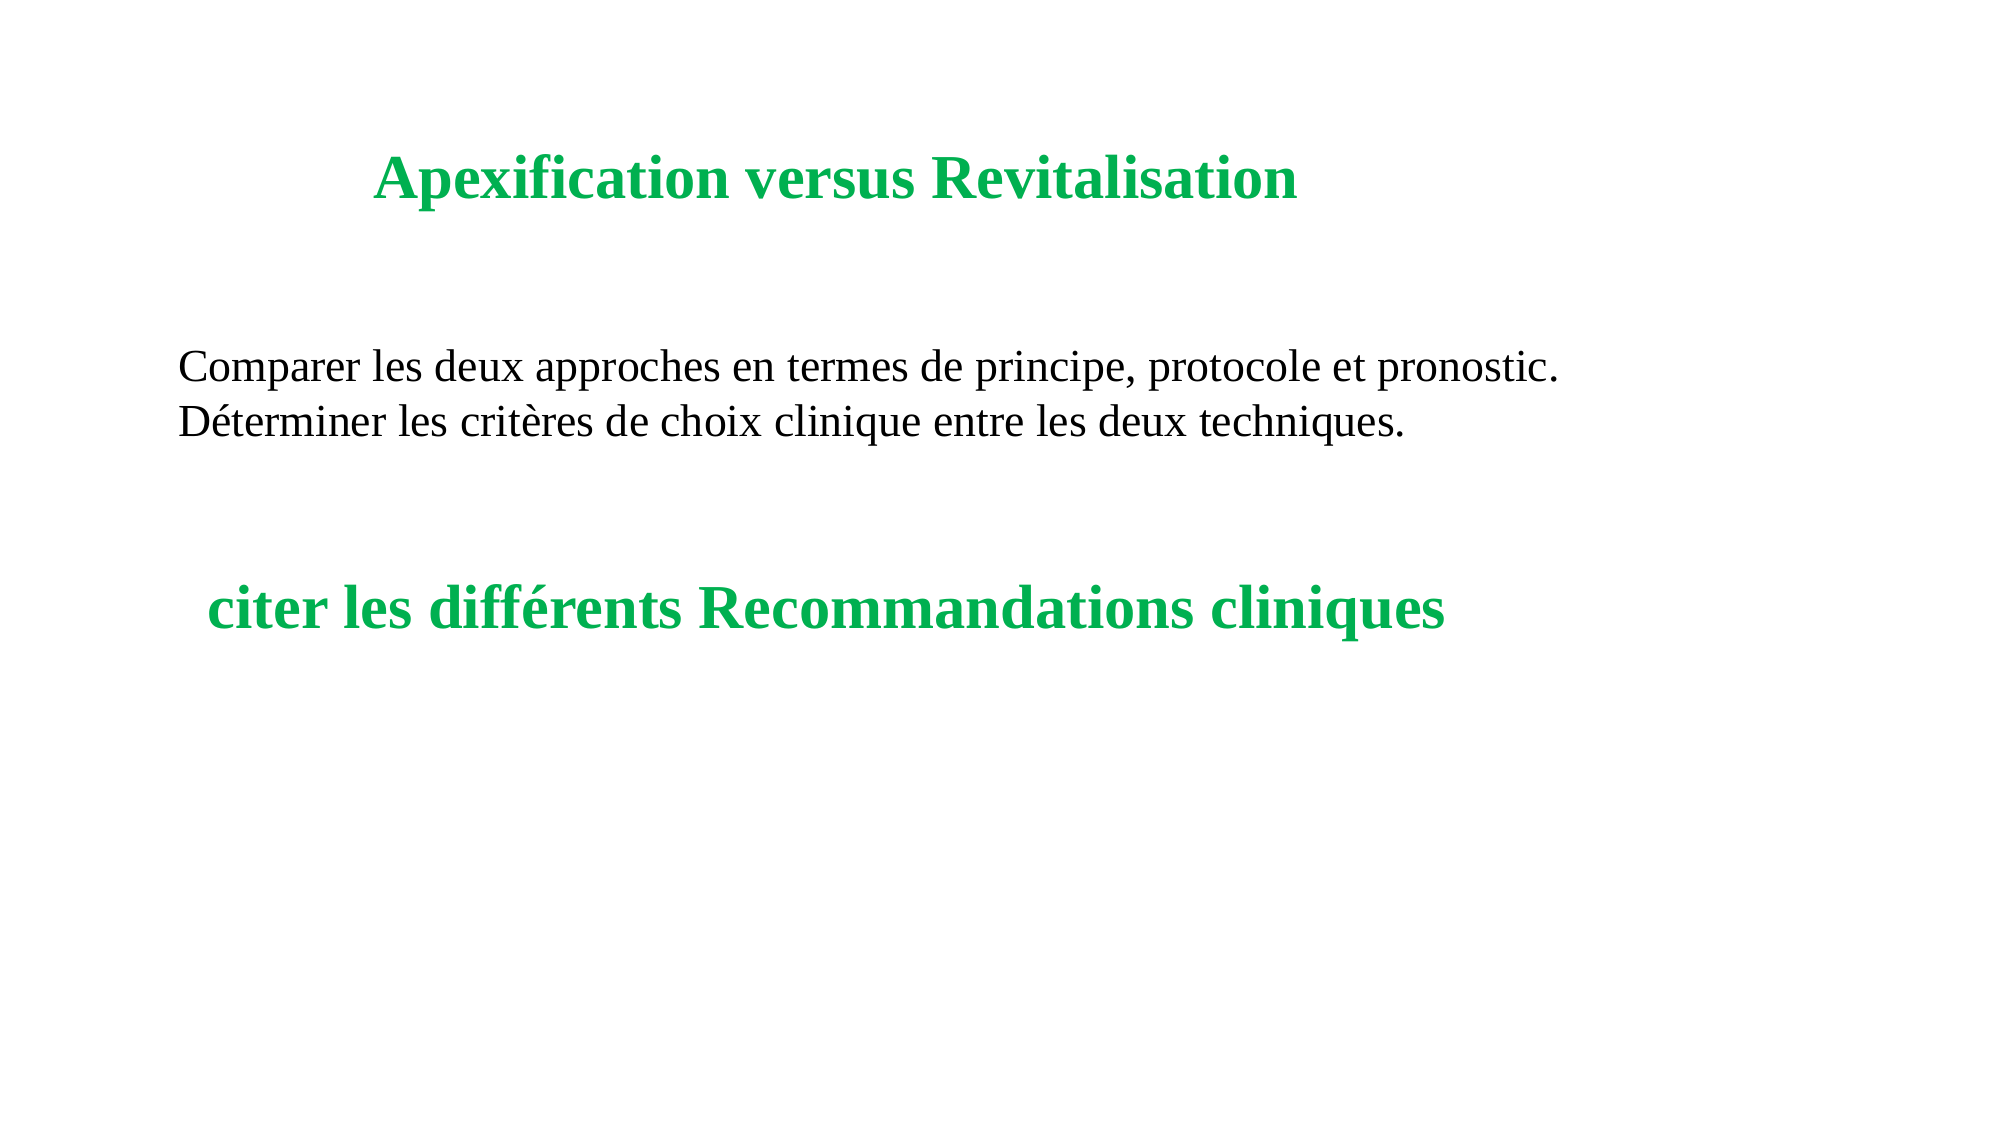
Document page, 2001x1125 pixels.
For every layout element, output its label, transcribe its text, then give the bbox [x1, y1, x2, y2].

text_box citer les différents Recommandations cliniques [109, 559, 1462, 649]
text_box Apexification versus Revitalisation Comparer les deux approches en termes de principe, protocole et pronostic. Déterminer les critères de choix clinique entre les deux techniques. [163, 129, 1930, 454]
